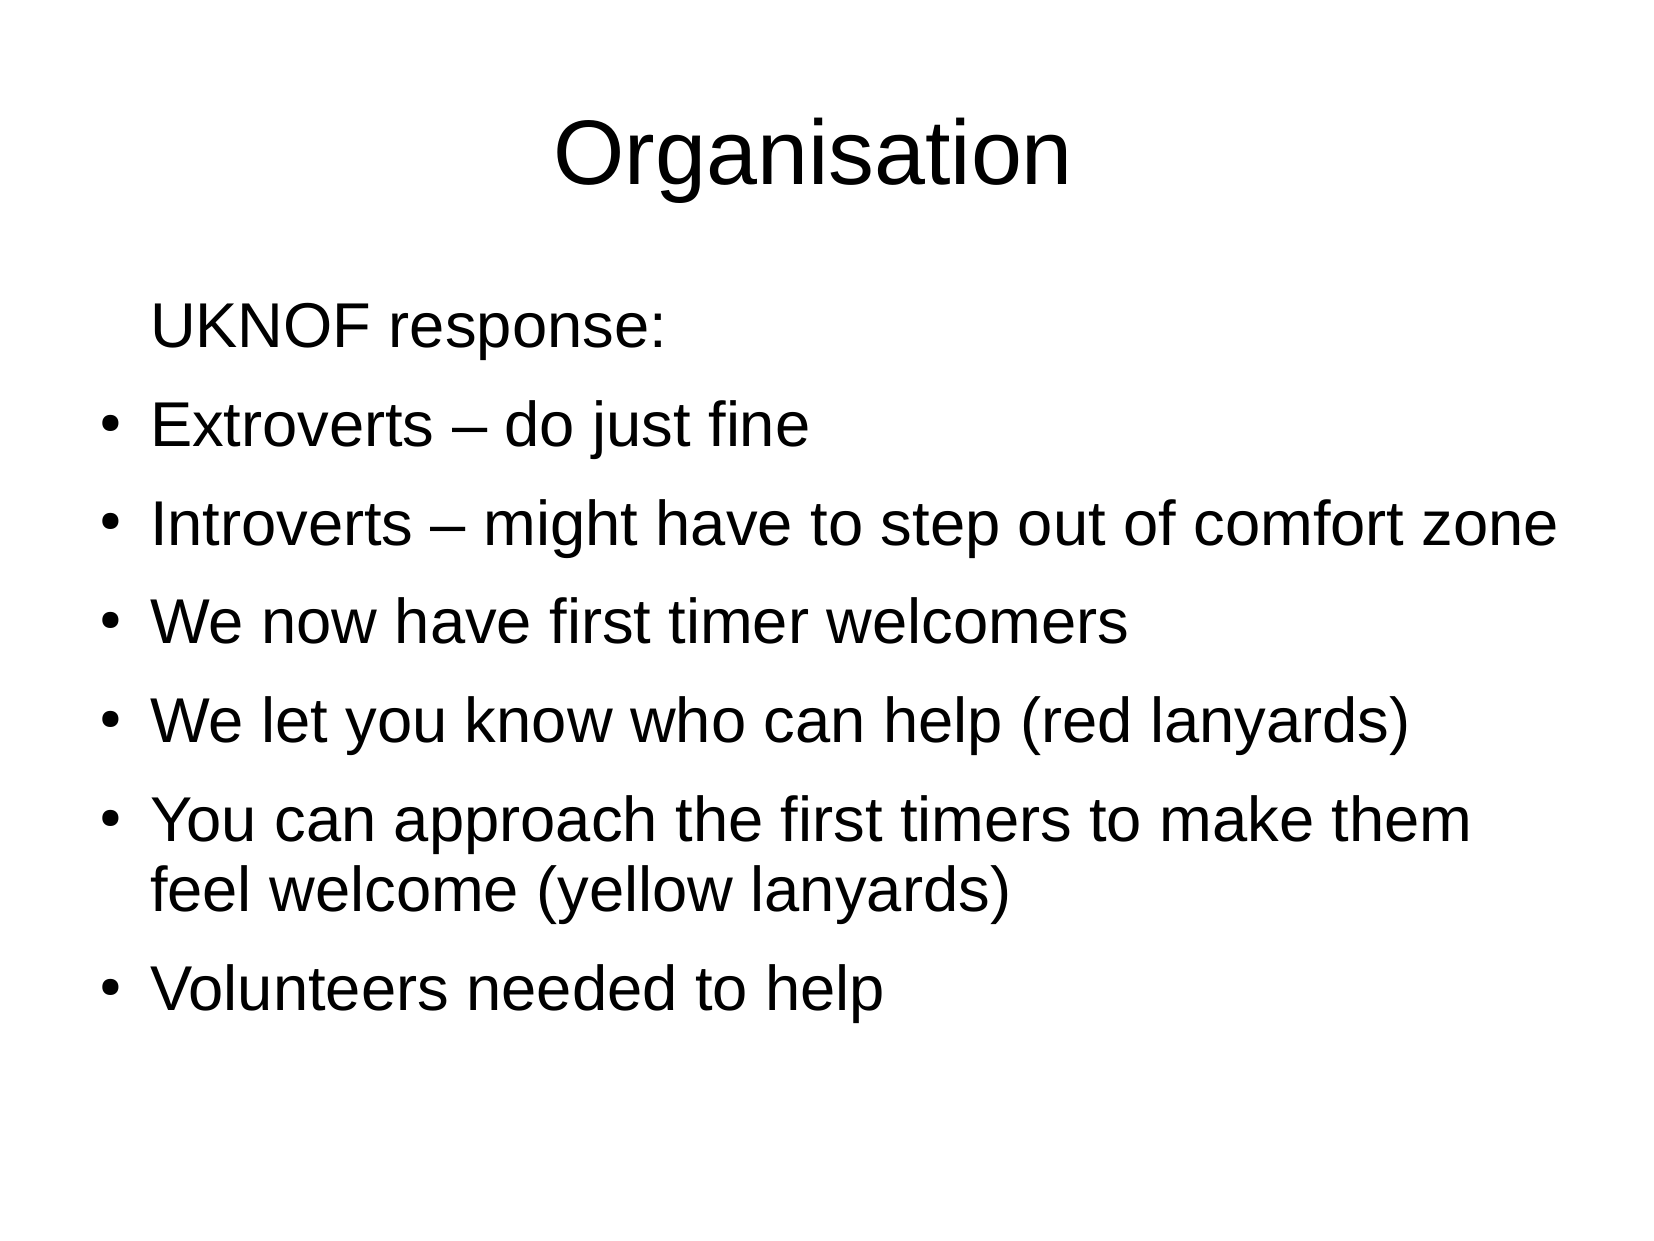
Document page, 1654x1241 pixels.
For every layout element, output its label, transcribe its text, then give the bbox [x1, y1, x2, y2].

title Organisation [82, 49, 1571, 257]
list UKNOF response: Extroverts – do just fine Introverts – might have to step out of comfort zone We now have first timer welcomers We let you know who can help (red lanyards) You can approach the first timers to make them feel welcome (yellow lanyards) Volunteers needed to help [82, 290, 1571, 1036]
